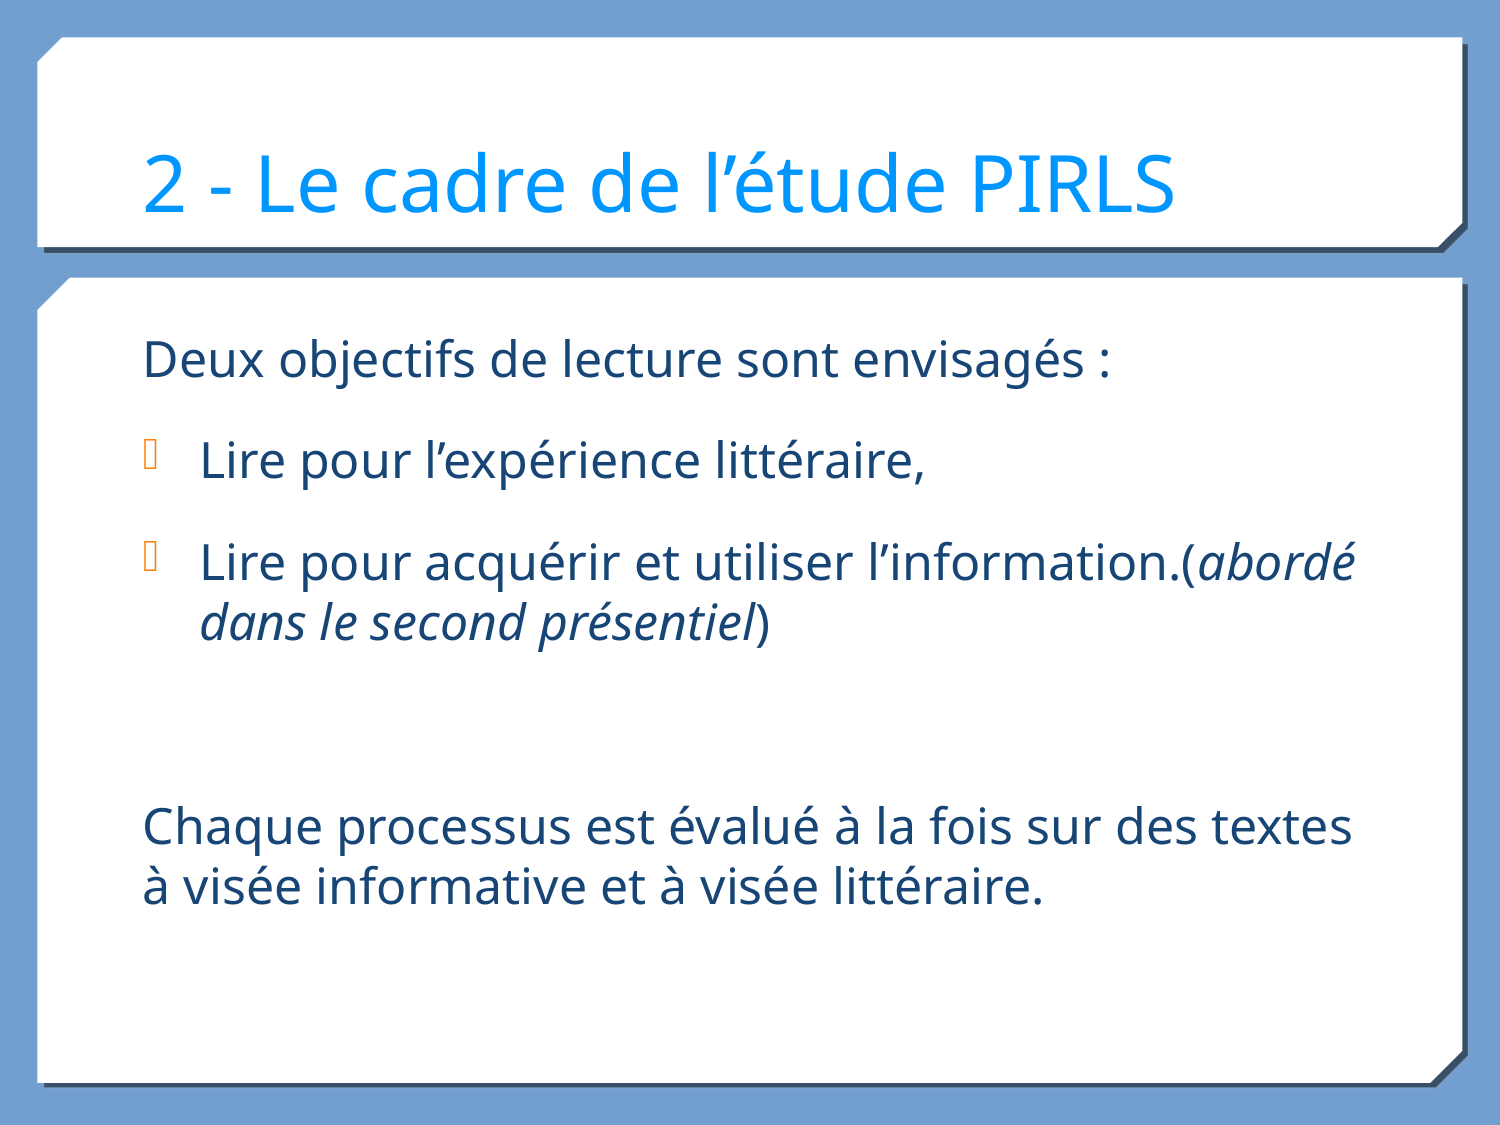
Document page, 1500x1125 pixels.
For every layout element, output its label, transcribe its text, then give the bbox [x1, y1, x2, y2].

list Deux objectifs de lecture sont envisagés : Lire pour l’expérience littéraire, Lire pour acquérir et utiliser l’information.(abordé dans le second présentiel) Chaque processus est évalué à la fois sur des textes à visée informative et à visée littéraire. [127, 319, 1372, 978]
title 2 - Le cadre de l’étude PIRLS [127, 48, 1372, 236]
